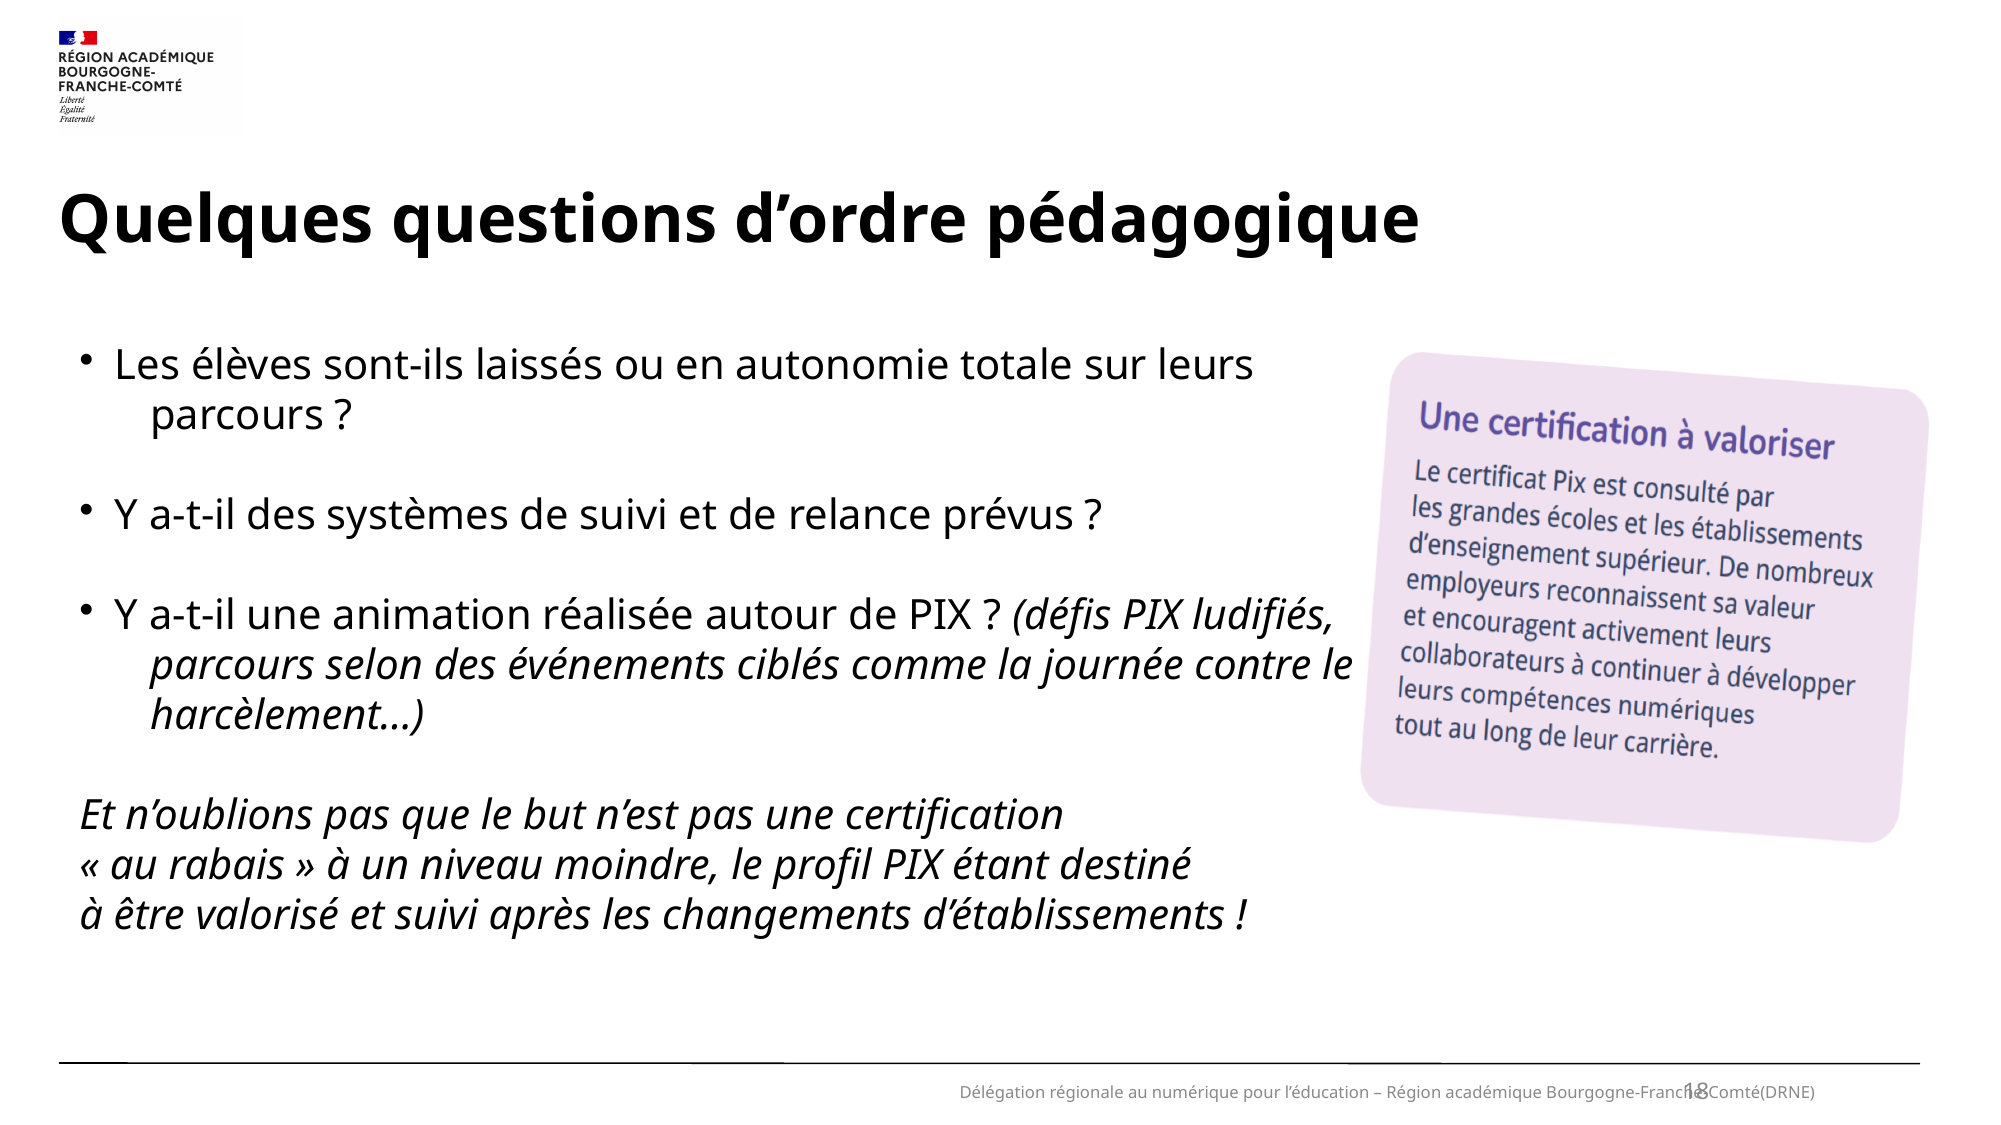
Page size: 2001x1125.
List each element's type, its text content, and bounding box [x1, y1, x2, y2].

text_box Les élèves sont-ils laissés ou en autonomie totale sur leurs parcours ? Y a-t-il des systèmes de suivi et de relance prévus ? Y a-t-il une animation réalisée autour de PIX ? (défis PIX ludifiés, parcours selon des événements ciblés comme la journée contre le harcèlement…) Et n’oublions pas que le but n’est pas une certification « au rabais » à un niveau moindre, le profil PIX étant destiné à être valorisé et suivi après les changements d’établissements ! [65, 330, 1381, 1107]
title Quelques questions d’ordre pédagogique [59, 147, 1919, 295]
text_box Délégation régionale au numérique pour l’éducation – Région académique Bourgogne-Franche-Comté(DRNE) [822, 1062, 1939, 1122]
picture [1346, 330, 1939, 858]
